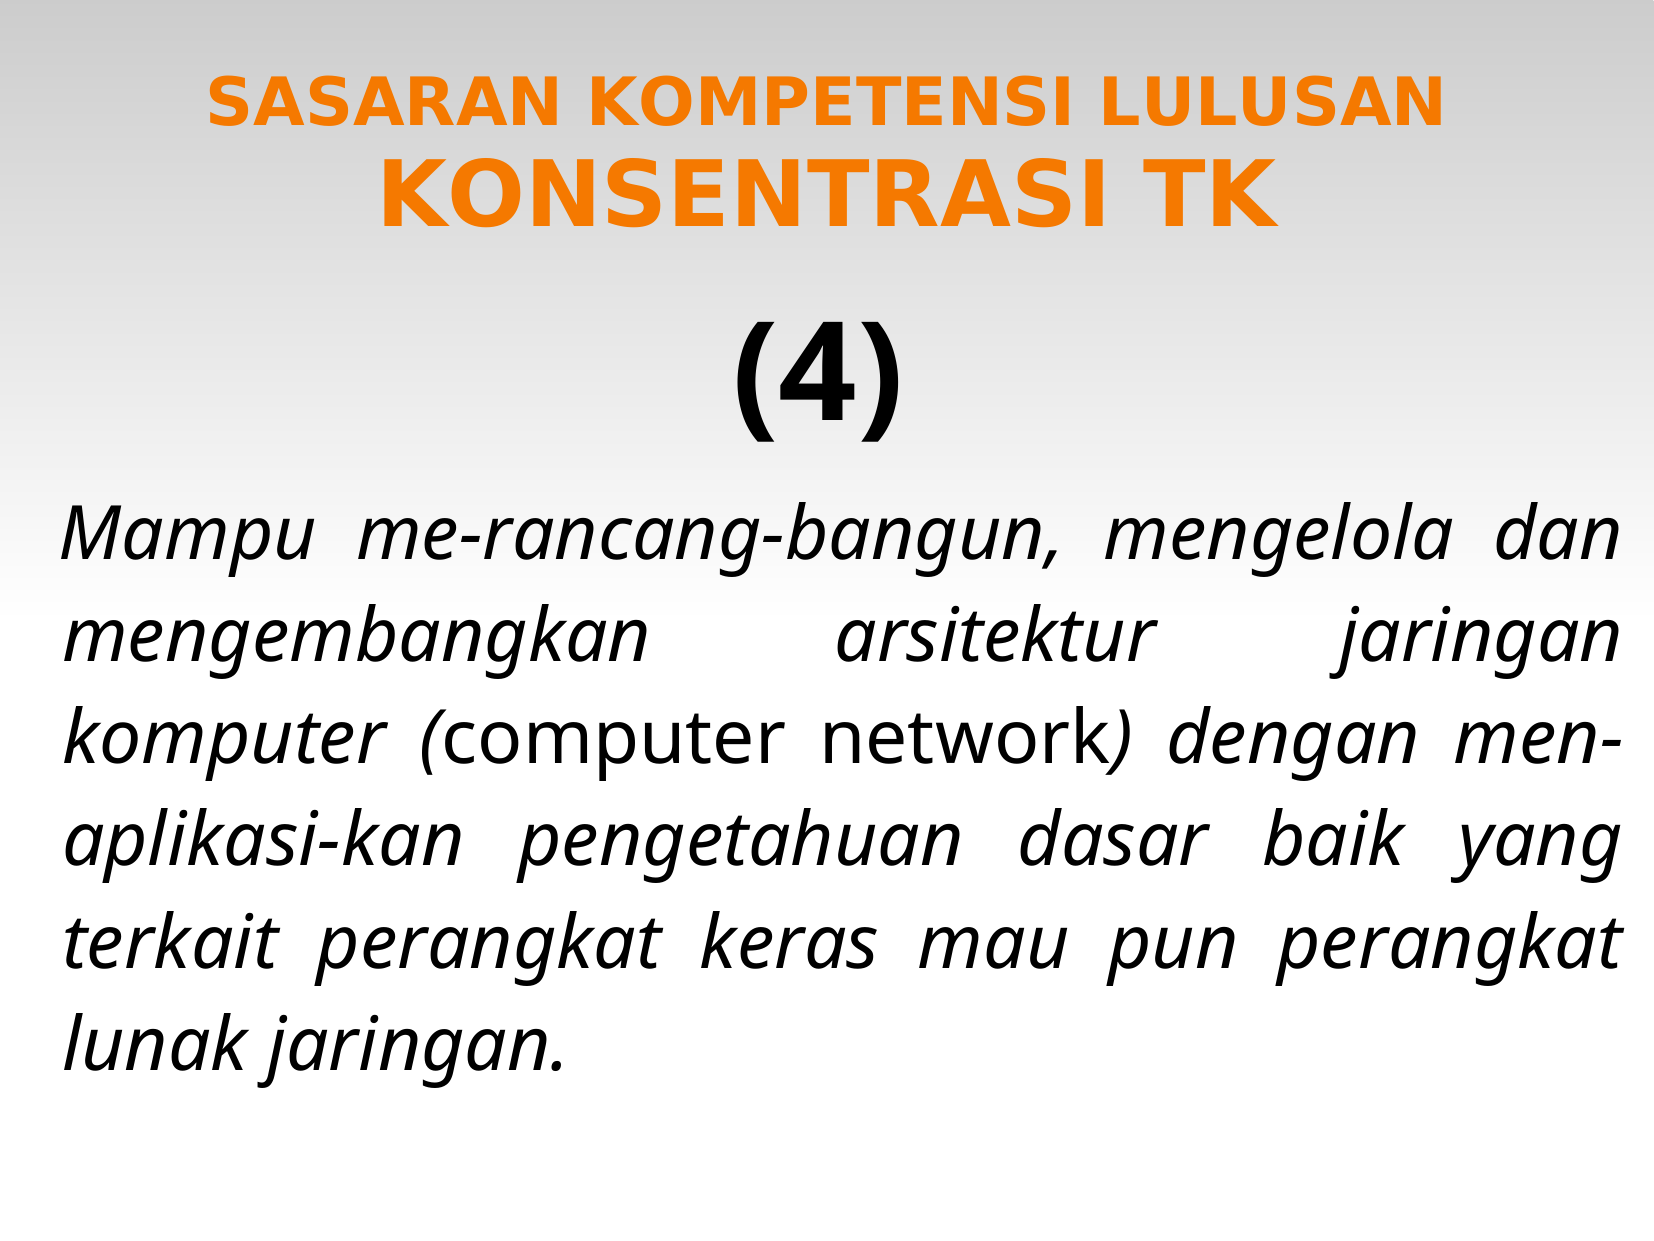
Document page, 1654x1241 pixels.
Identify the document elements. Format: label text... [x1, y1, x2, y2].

subtitle Mampu me-rancang-bangun, mengelola dan mengembangkan arsitektur jaringan komputer (computer network) dengan men-aplikasi-kan pengetahuan dasar baik yang terkait perangkat keras mau pun perangkat lunak jaringan. [59, 383, 1625, 1188]
text_box (4) [717, 266, 934, 471]
title SASARAN KOMPETENSI LULUSAN KONSENTRASI TK [82, 45, 1571, 266]
